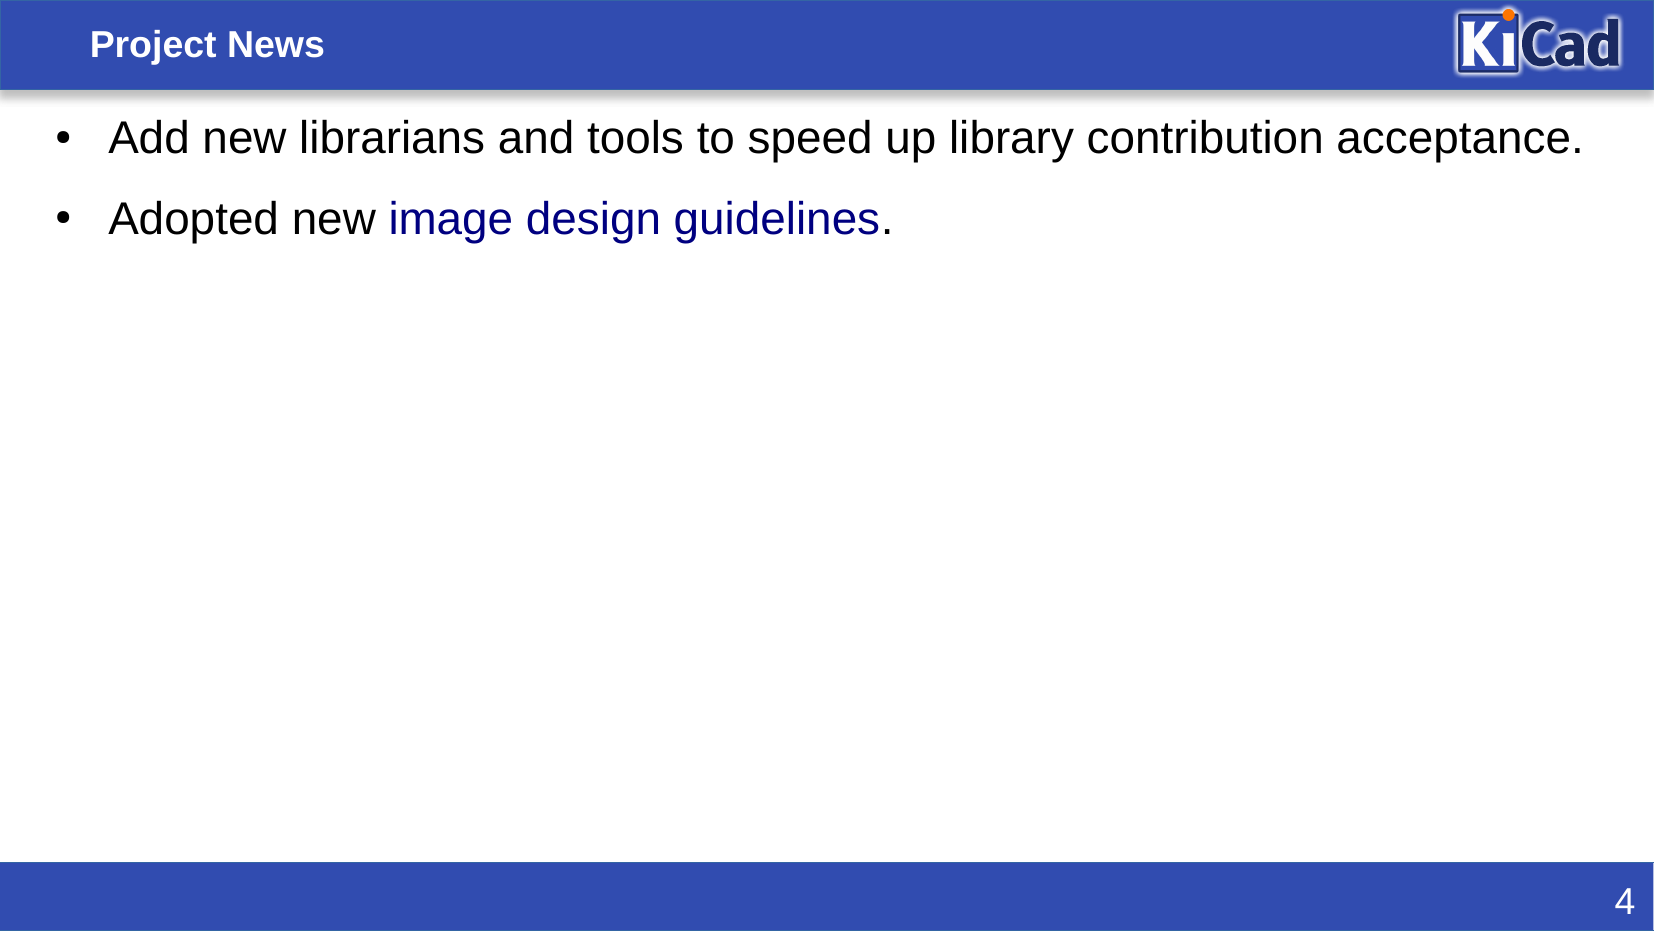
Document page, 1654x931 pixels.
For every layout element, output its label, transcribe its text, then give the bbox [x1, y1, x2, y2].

list Add new librarians and tools to speed up library contribution acceptance. Adopted new image design guidelines. [37, 112, 1613, 863]
text_box <number> [1387, 873, 1651, 931]
text_box [0, 862, 1654, 931]
text_box Project News [0, 0, 1412, 90]
text_box [1162, 90, 1651, 226]
picture [1412, 0, 1654, 92]
